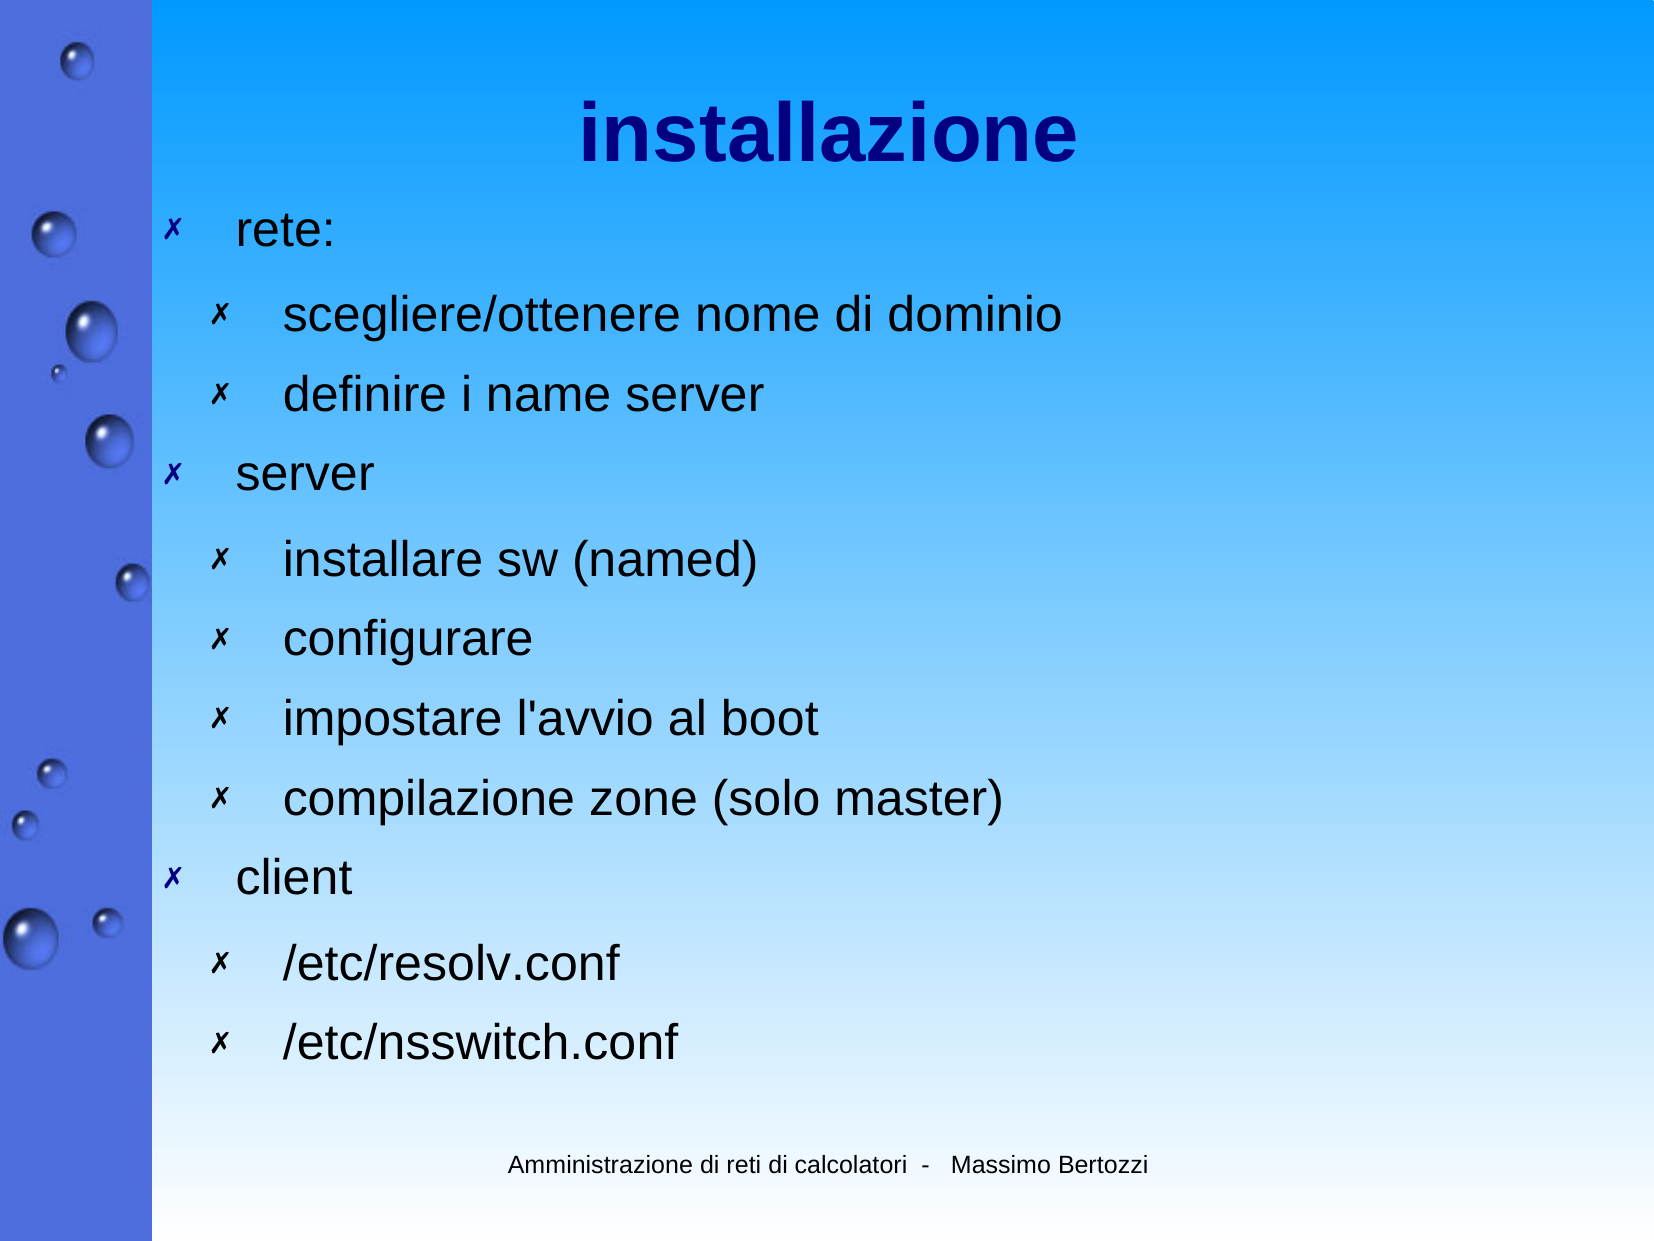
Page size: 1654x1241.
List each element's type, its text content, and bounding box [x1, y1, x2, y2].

list rete: scegliere/ottenere nome di dominio definire i name server server installare sw (named) configurare impostare l'avvio al boot compilazione zone (solo master) client /etc/resolv.conf /etc/nsswitch.conf [152, 200, 1565, 1093]
title installazione [123, 29, 1536, 237]
picture [0, 0, 152, 1241]
